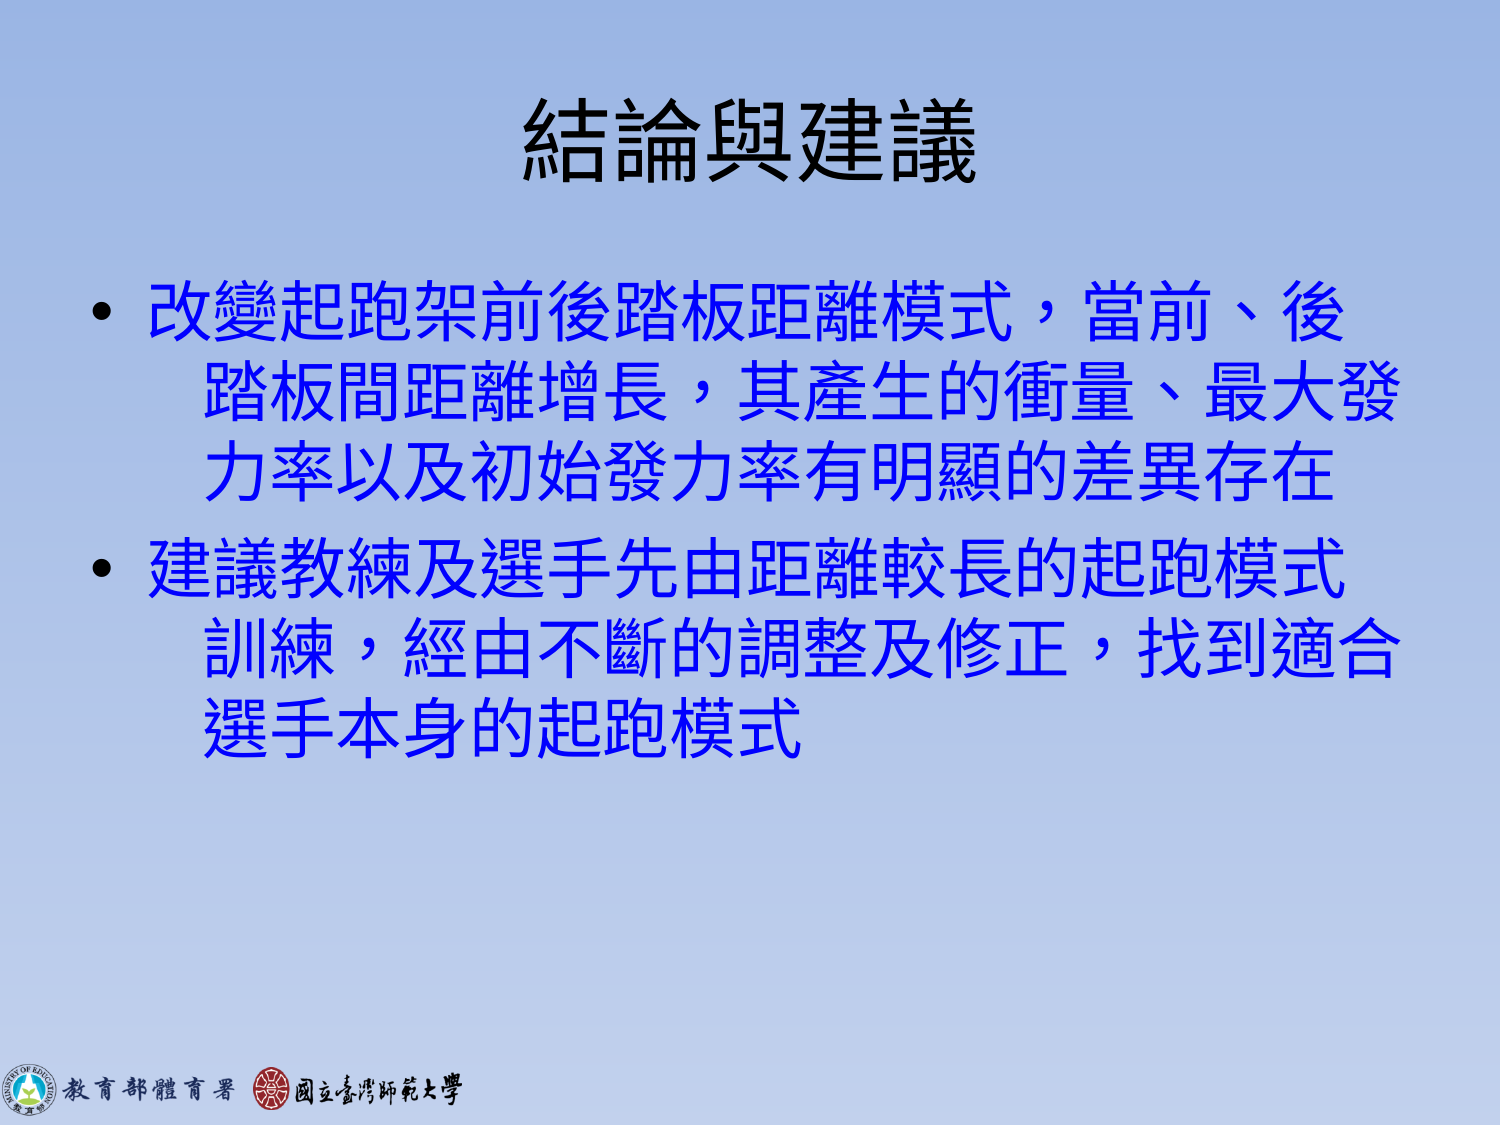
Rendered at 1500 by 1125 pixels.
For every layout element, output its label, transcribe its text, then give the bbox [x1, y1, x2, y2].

title 結論與建議 [75, 45, 1426, 233]
list 改變起跑架前後踏板距離模式，當前、後踏板間距離增長，其產生的衝量、最大發力率以及初始發力率有明顯的差異存在 建議教練及選手先由距離較長的起跑模式訓練，經由不斷的調整及修正，找到適合選手本身的起跑模式 [75, 262, 1426, 1005]
